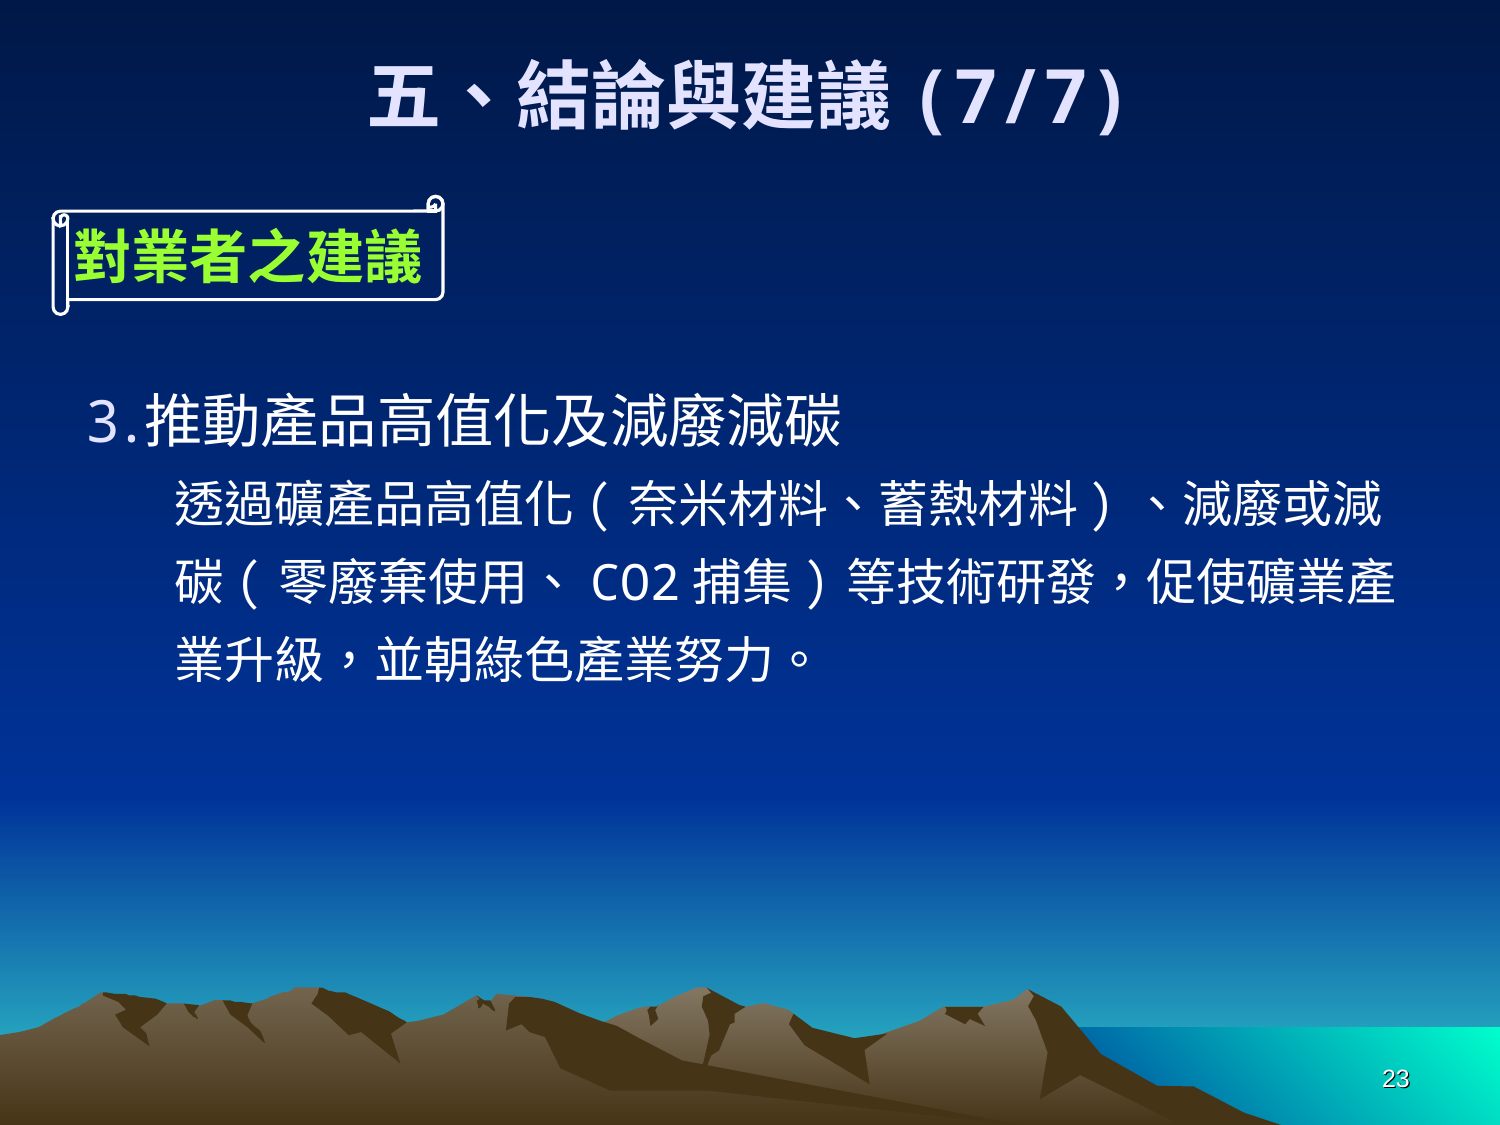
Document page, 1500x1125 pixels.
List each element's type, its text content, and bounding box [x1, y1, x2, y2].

title 五、結論與建議(7/7) [75, 37, 1426, 149]
text_box 對業者之建議 [53, 206, 443, 300]
text_box <編號> [1074, 1025, 1426, 1101]
list 推動產品高值化及減廢減碳 透過礦產品高值化(奈米材料、蓄熱材料)、減廢或減碳(零廢棄使用、CO2捕集)等技術研發，促使礦業產業升級，並朝綠色產業努力。 [76, 361, 1436, 988]
text_box 對業者之建議 [53, 222, 68, 315]
